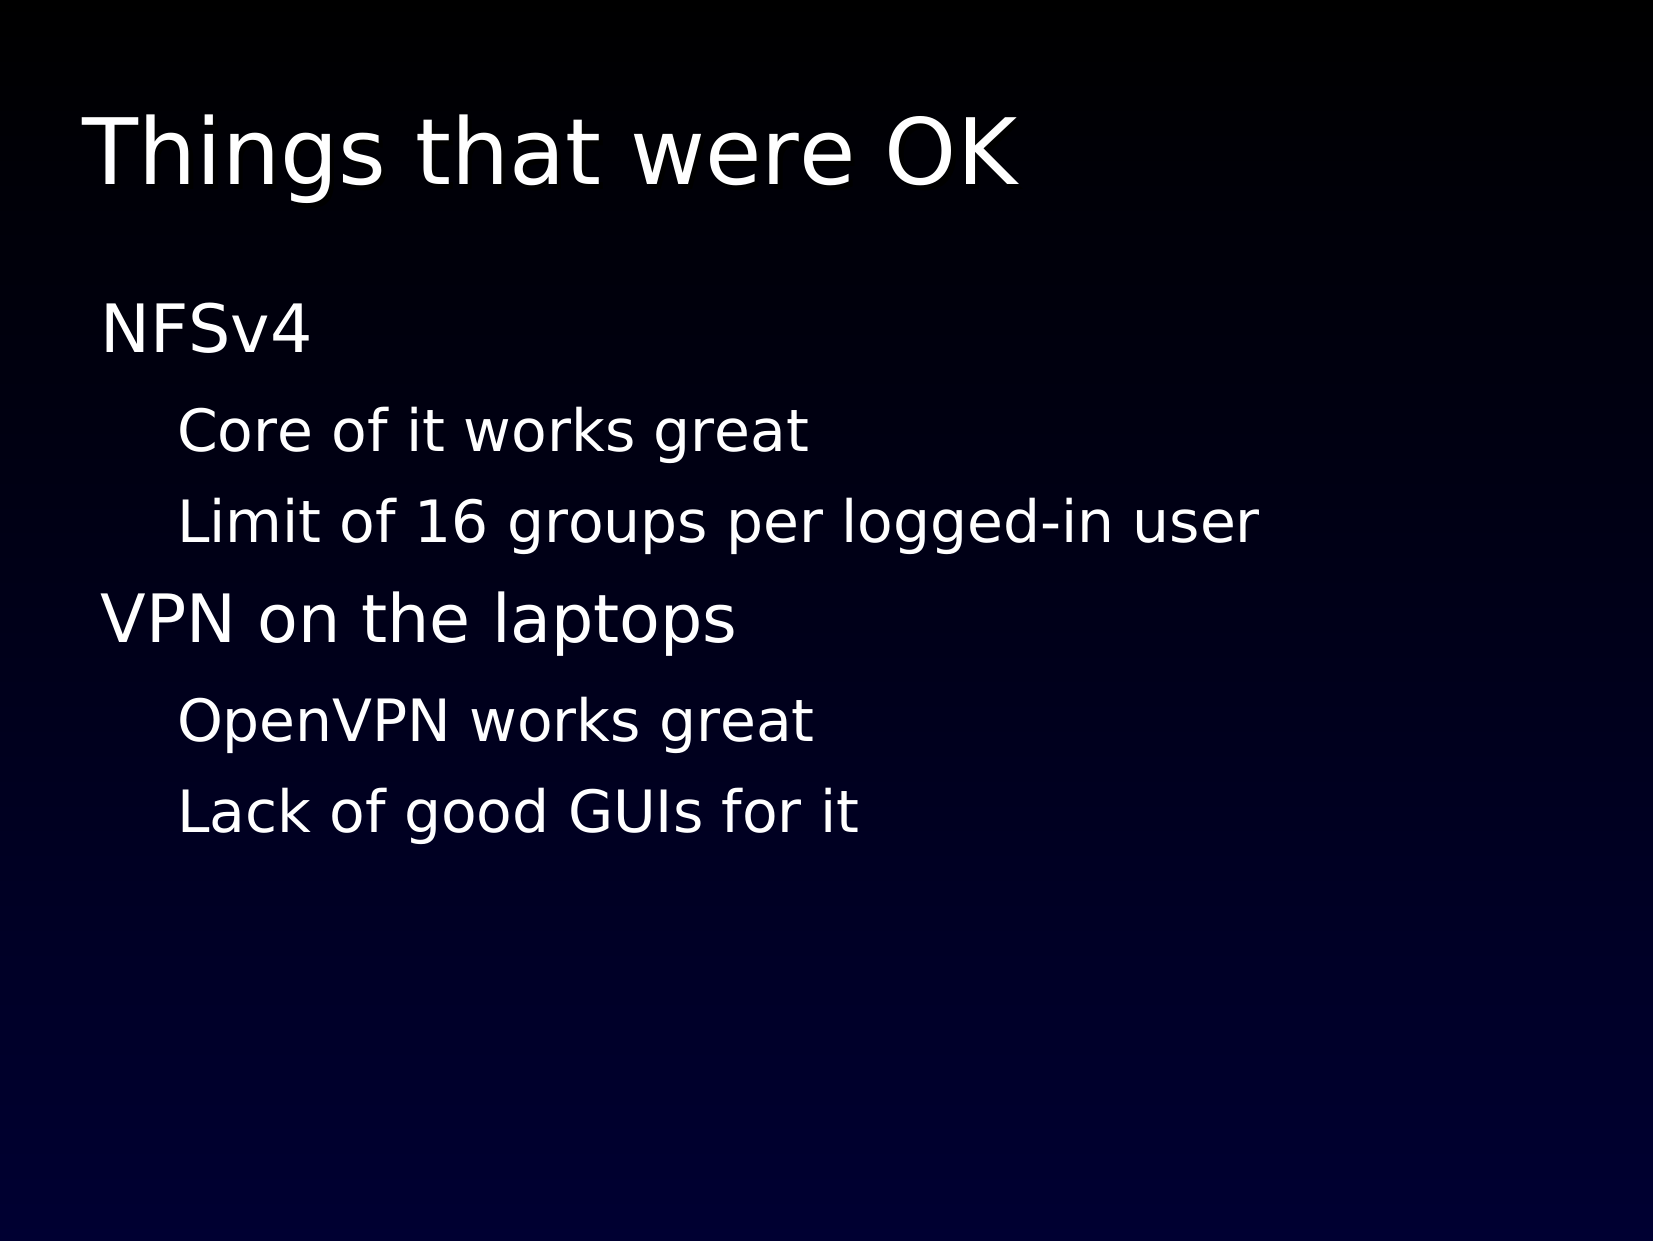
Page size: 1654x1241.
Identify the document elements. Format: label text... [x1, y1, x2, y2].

title Things that were OK [82, 49, 1571, 257]
list NFSv4 Core of it works great Limit of 16 groups per logged-in user VPN on the laptops OpenVPN works great Lack of good GUIs for it [82, 290, 1571, 1109]
